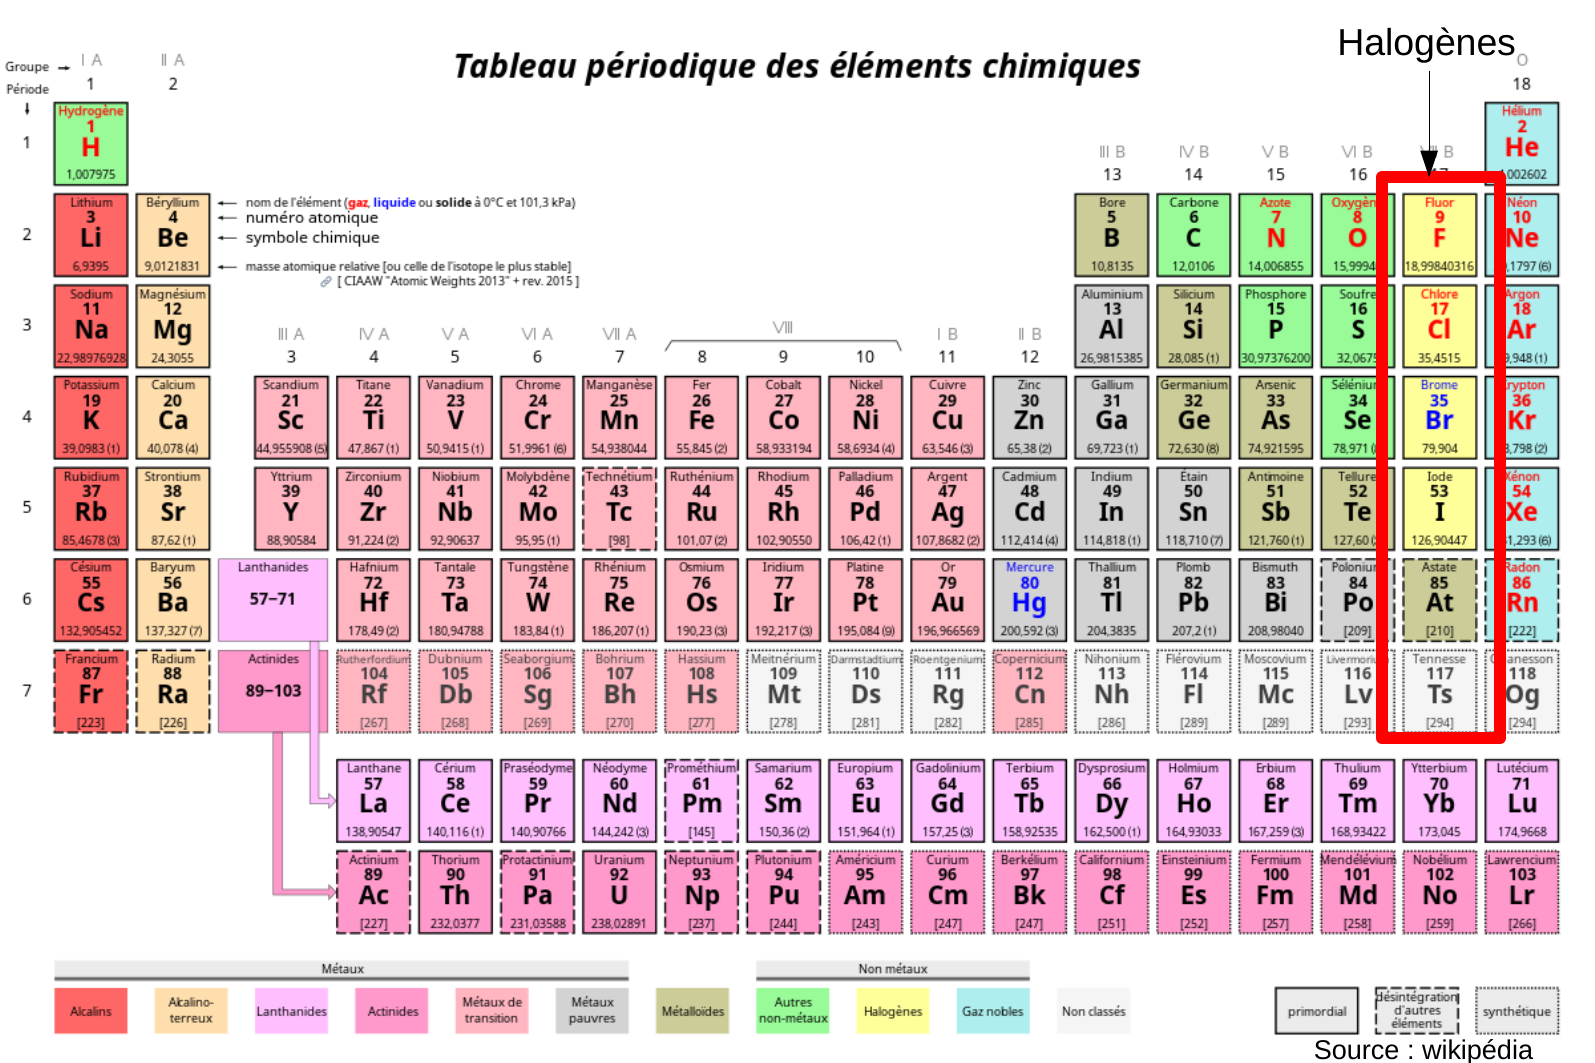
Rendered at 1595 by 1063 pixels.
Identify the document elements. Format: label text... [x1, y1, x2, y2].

text_box Source : wikipédia [1299, 1027, 1556, 1063]
picture [0, 30, 1595, 1052]
picture [1388, 183, 1494, 732]
text_box Halogènes [1322, 14, 1595, 71]
